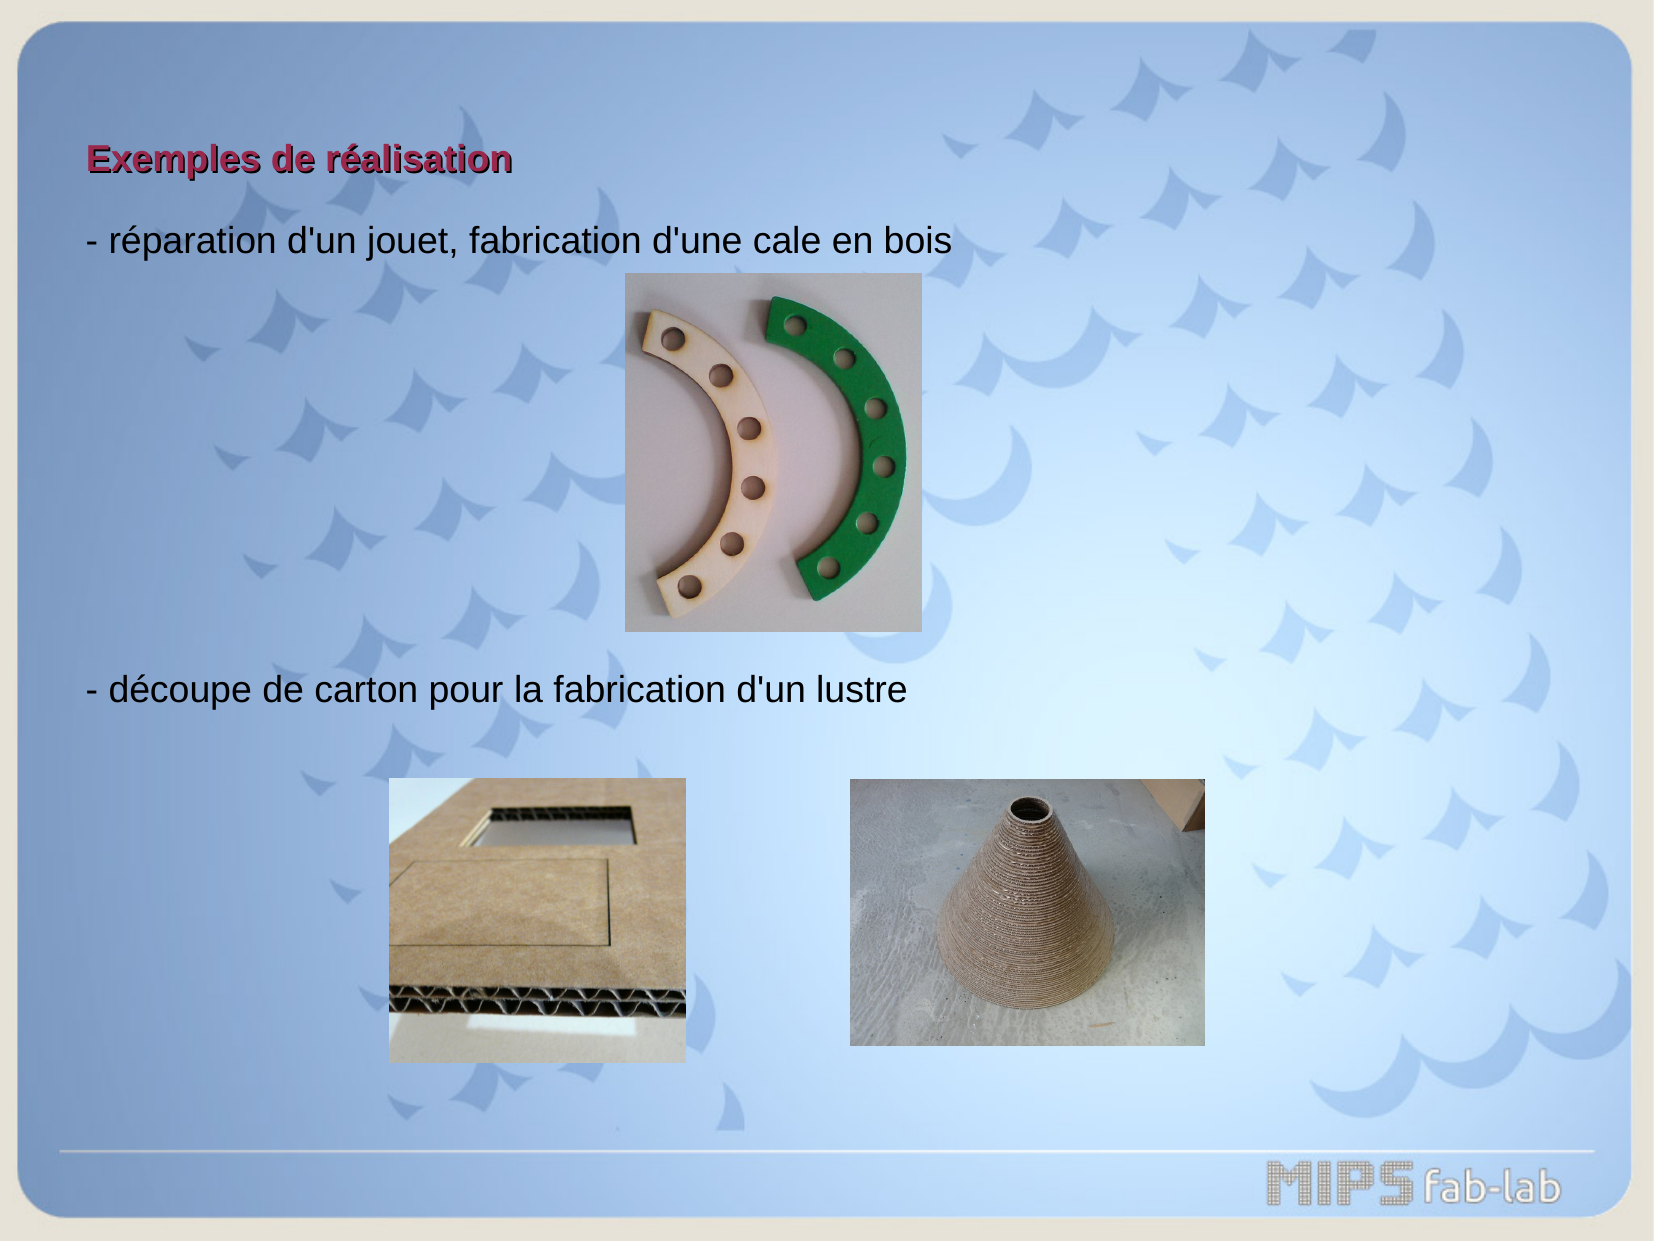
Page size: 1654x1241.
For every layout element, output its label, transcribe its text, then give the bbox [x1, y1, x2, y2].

text_box - réparation d'un jouet, fabrication d'une cale en bois [70, 212, 968, 270]
text_box Exemples de réalisation [71, 130, 528, 189]
text_box - découpe de carton pour la fabrication d'un lustre [70, 661, 924, 719]
picture [0, 0, 1654, 1241]
